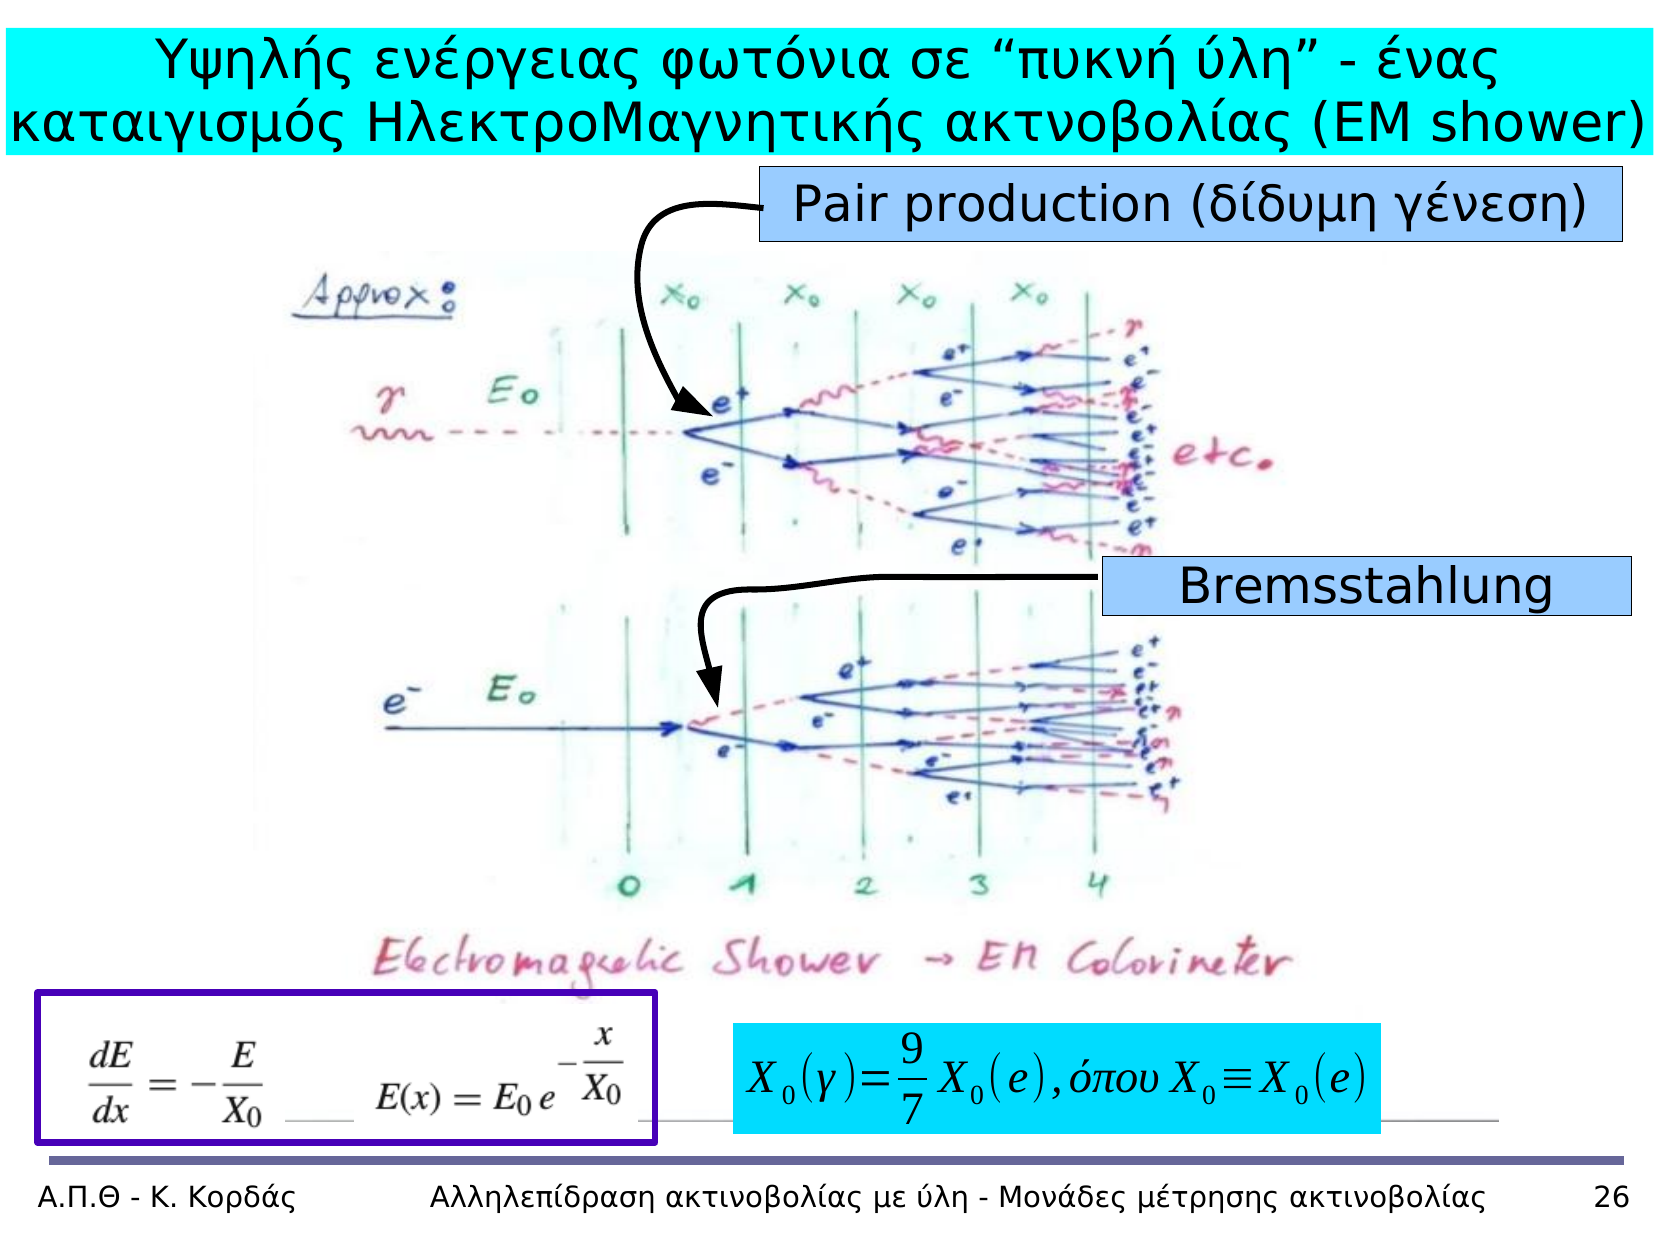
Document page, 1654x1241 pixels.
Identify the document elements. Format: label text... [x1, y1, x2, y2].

text_box Bremsstahlung [1102, 556, 1632, 616]
picture [253, 251, 1499, 1122]
chart [732, 1022, 1381, 1134]
picture [74, 996, 652, 1139]
title Υψηλής ενέργειας φωτόνια σε “πυκνή ύλη” - ένας καταιγισμός ΗλεκτροΜαγνητικής ακτνοβολίας (EM shower) [5, 27, 1654, 156]
text_box Pair production (δίδυμη γένεση) [759, 166, 1623, 242]
